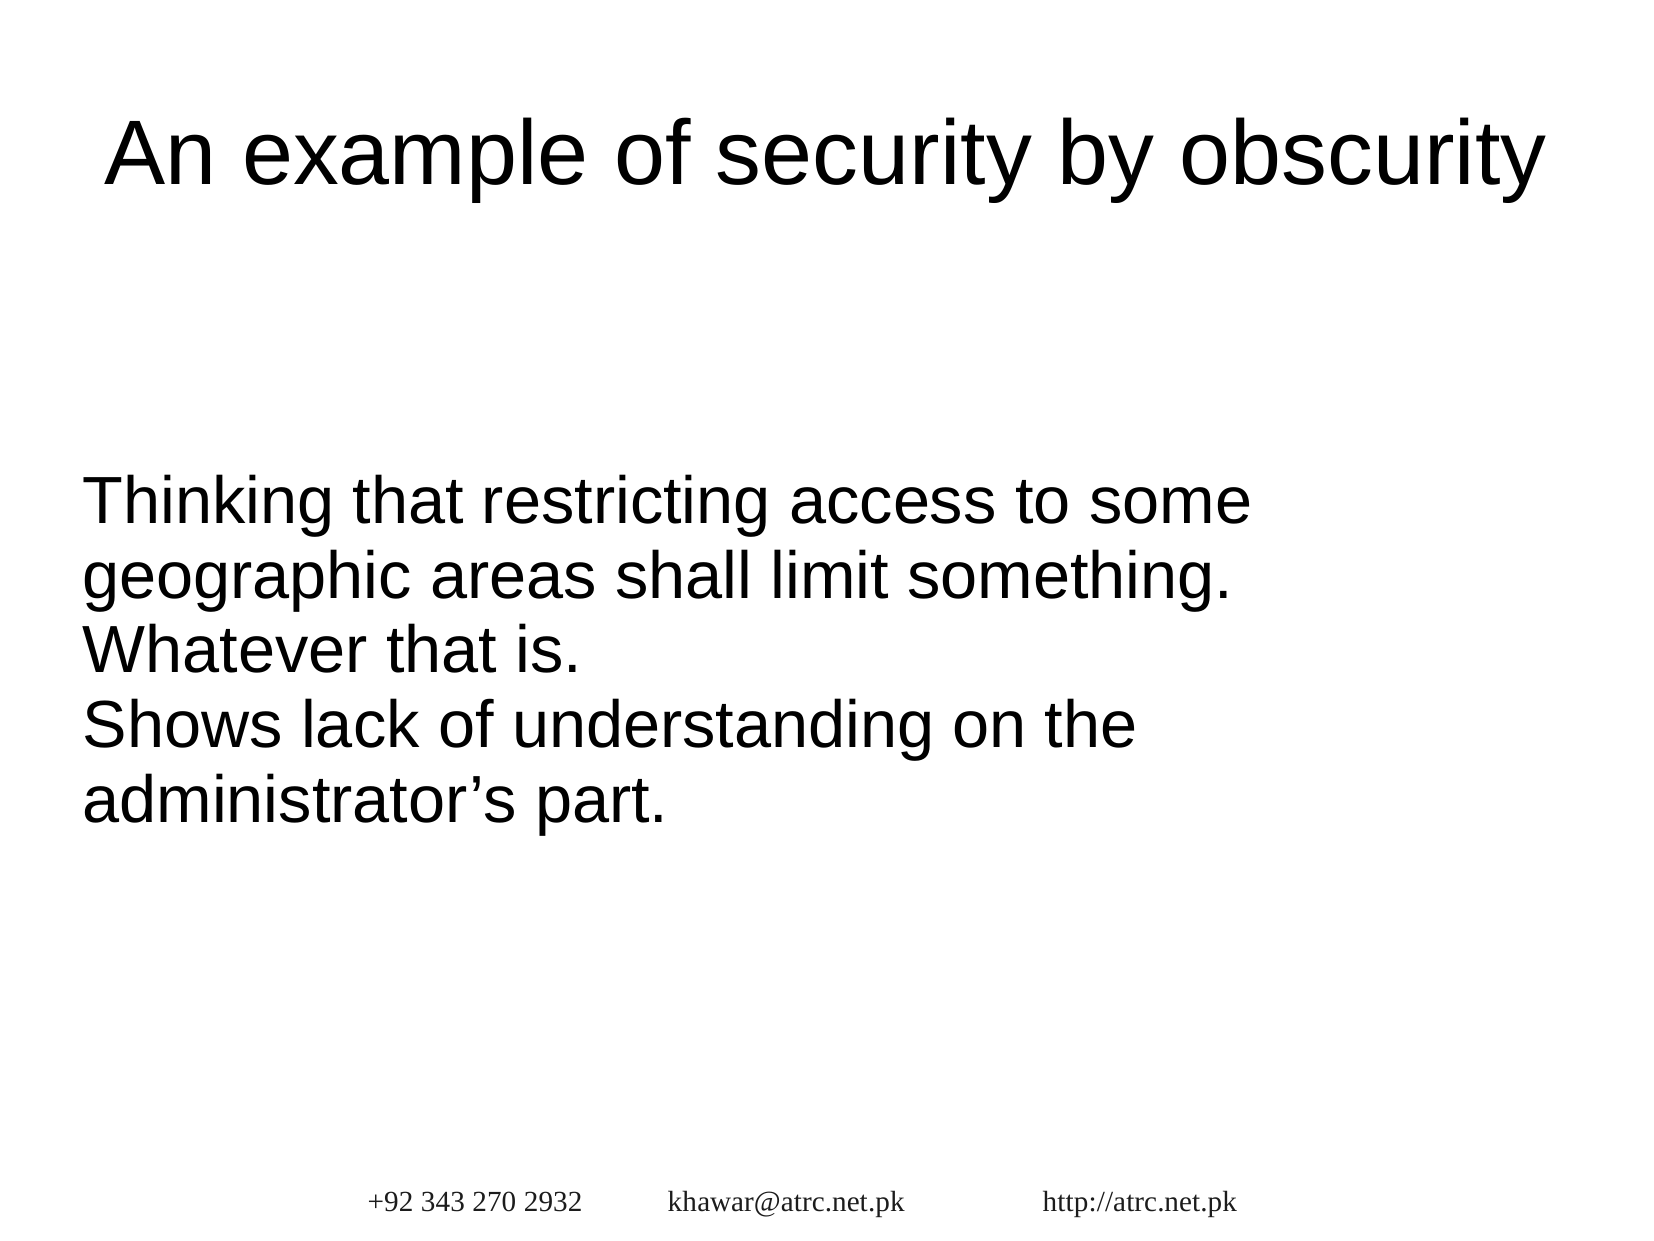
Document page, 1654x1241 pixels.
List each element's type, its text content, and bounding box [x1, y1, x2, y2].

subtitle Thinking that restricting access to some geographic areas shall limit something. Whatever that is. Shows lack of understanding on the administrator’s part. [82, 290, 1571, 1010]
title An example of security by obscurity [82, 49, 1571, 257]
